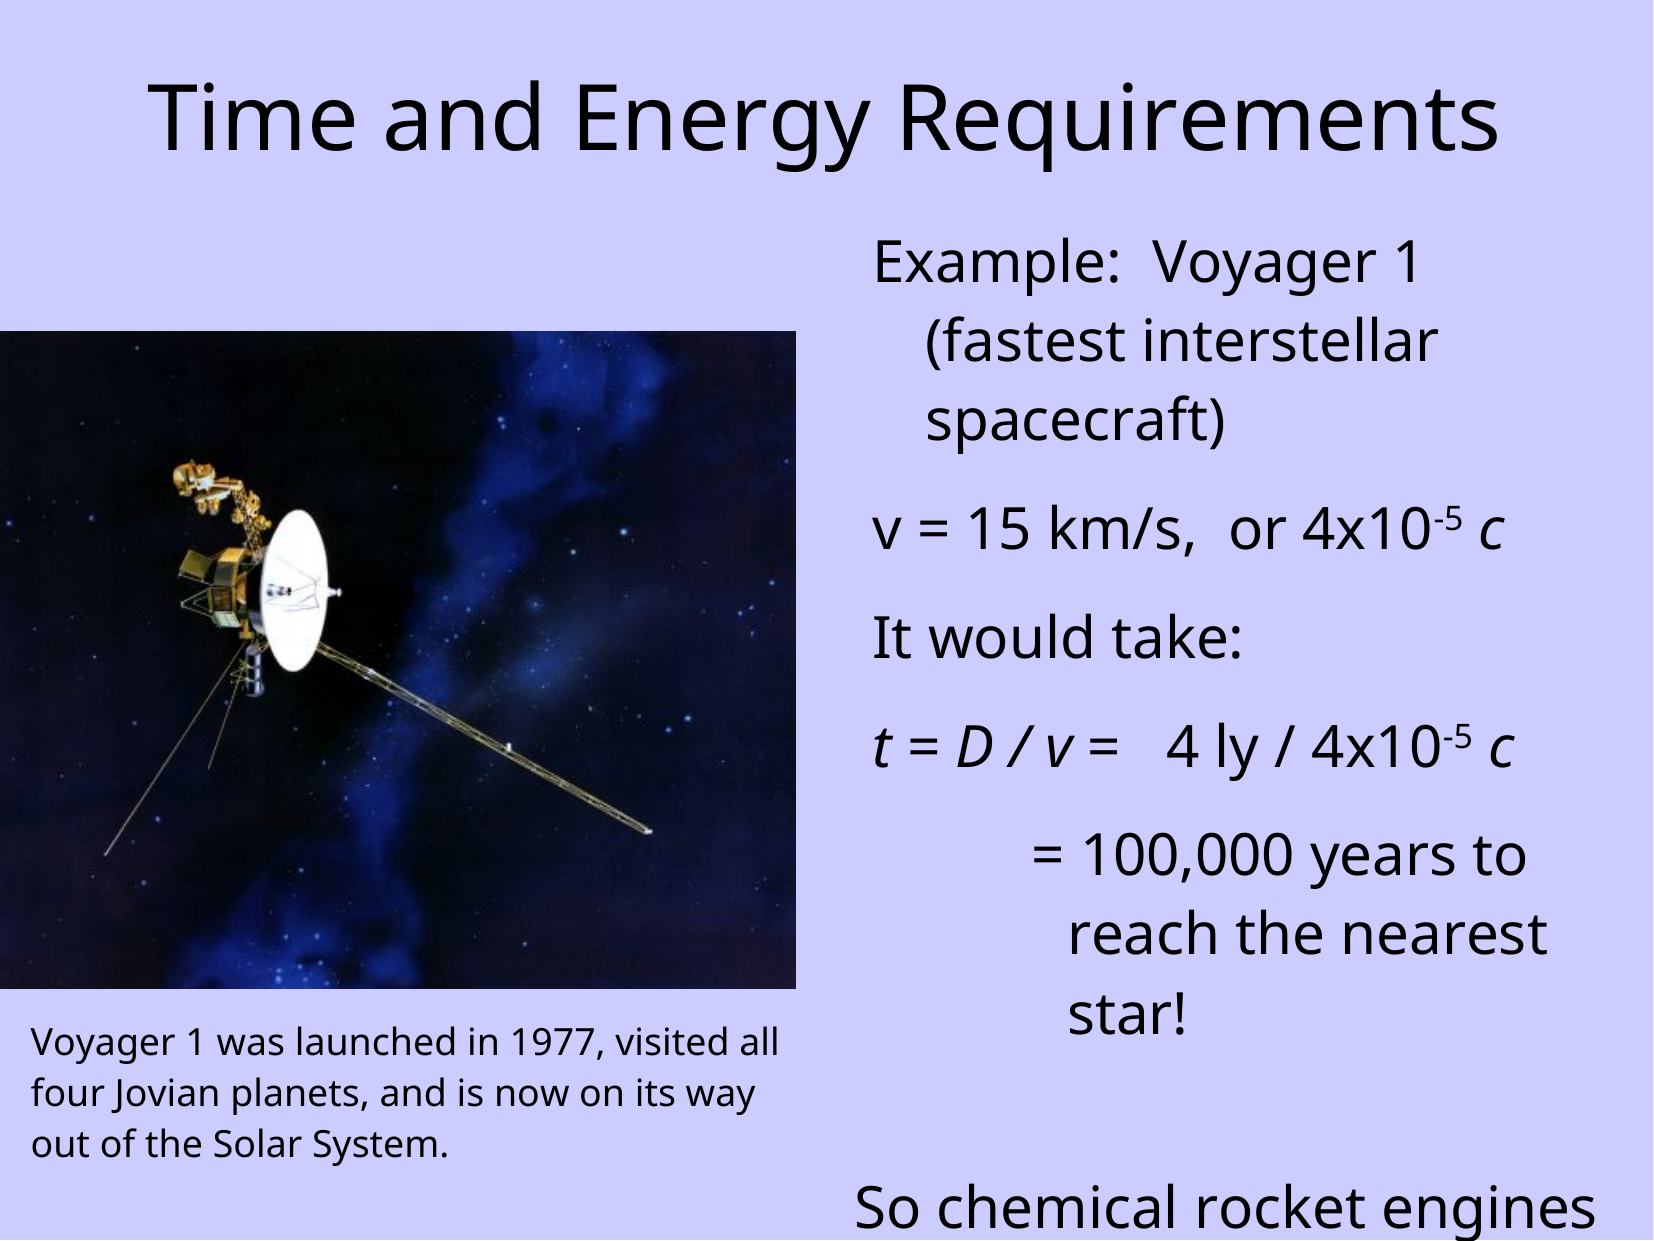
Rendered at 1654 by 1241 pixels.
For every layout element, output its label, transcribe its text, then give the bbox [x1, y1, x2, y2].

title Time and Energy Requirements [118, 41, 1531, 189]
picture [0, 331, 796, 989]
list Example: Voyager 1 (fastest interstellar spacecraft) v = 15 km/s, or 4x10-5 c It would take: t = D / v = 4 ly / 4x10-5 c = 100,000 years to reach the nearest star! So chemical rocket engines just won't cut it. [854, 219, 1638, 1184]
text_box Voyager 1 was launched in 1977, visited all four Jovian planets, and is now on its way out of the Solar System. [30, 1015, 784, 1182]
